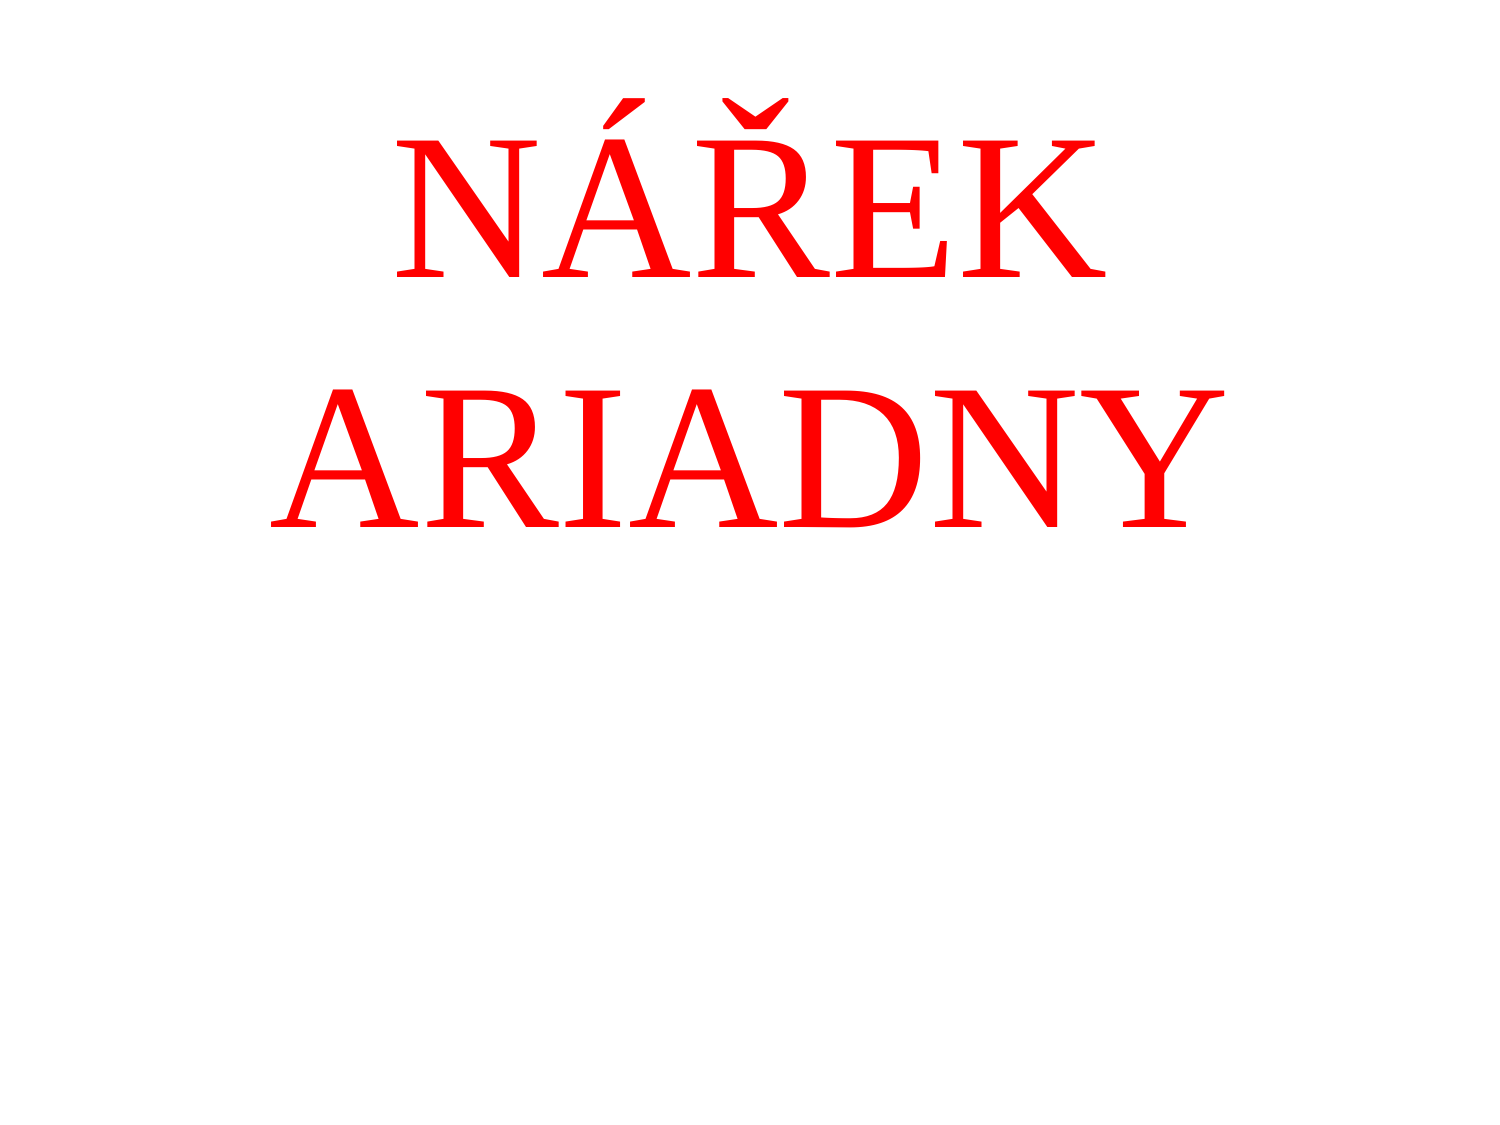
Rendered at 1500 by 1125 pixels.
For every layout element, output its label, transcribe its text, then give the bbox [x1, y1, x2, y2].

title NÁŘEK ARIADNY [112, 0, 1388, 577]
